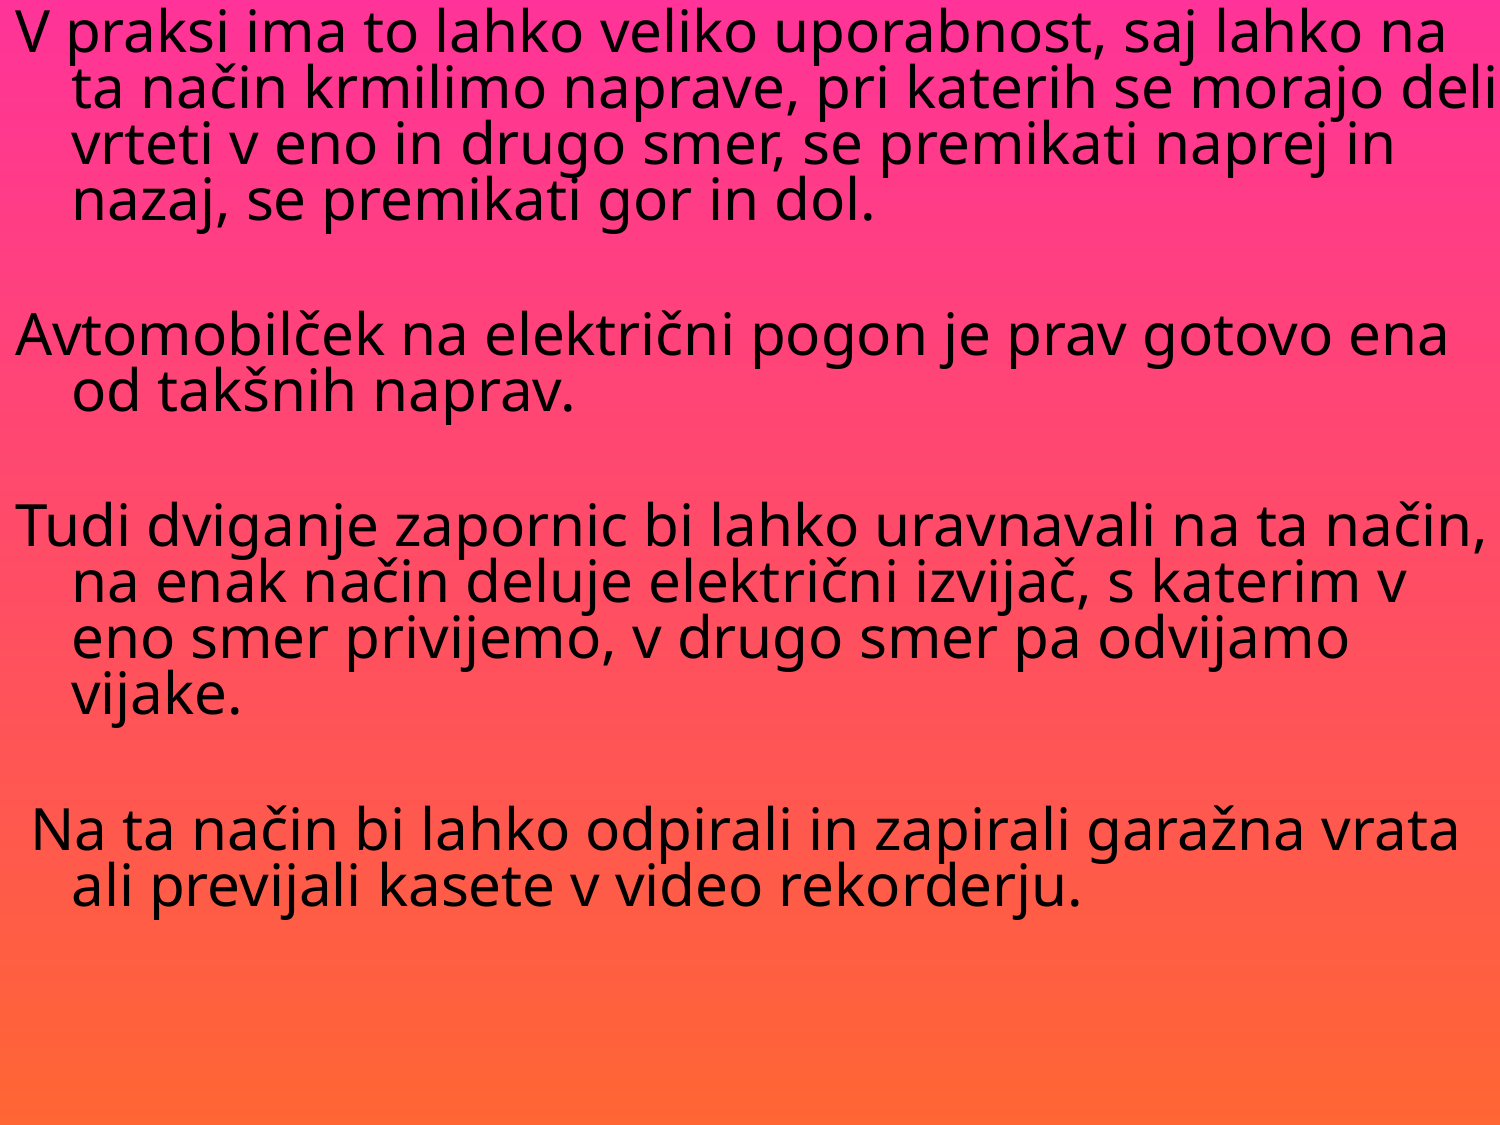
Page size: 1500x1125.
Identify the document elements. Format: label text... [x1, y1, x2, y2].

list V praksi ima to lahko veliko uporabnost, saj lahko na ta način krmilimo naprave, pri katerih se morajo deli vrteti v eno in drugo smer, se premikati naprej in nazaj, se premikati gor in dol. Avtomobilček na električni pogon je prav gotovo ena od takšnih naprav. Tudi dviganje zapornic bi lahko uravnavali na ta način, na enak način deluje električni izvijač, s katerim v eno smer privijemo, v drugo smer pa odvijamo vijake. Na ta način bi lahko odpirali in zapirali garažna vrata ali previjali kasete v video rekorderju. [0, 0, 1500, 1106]
